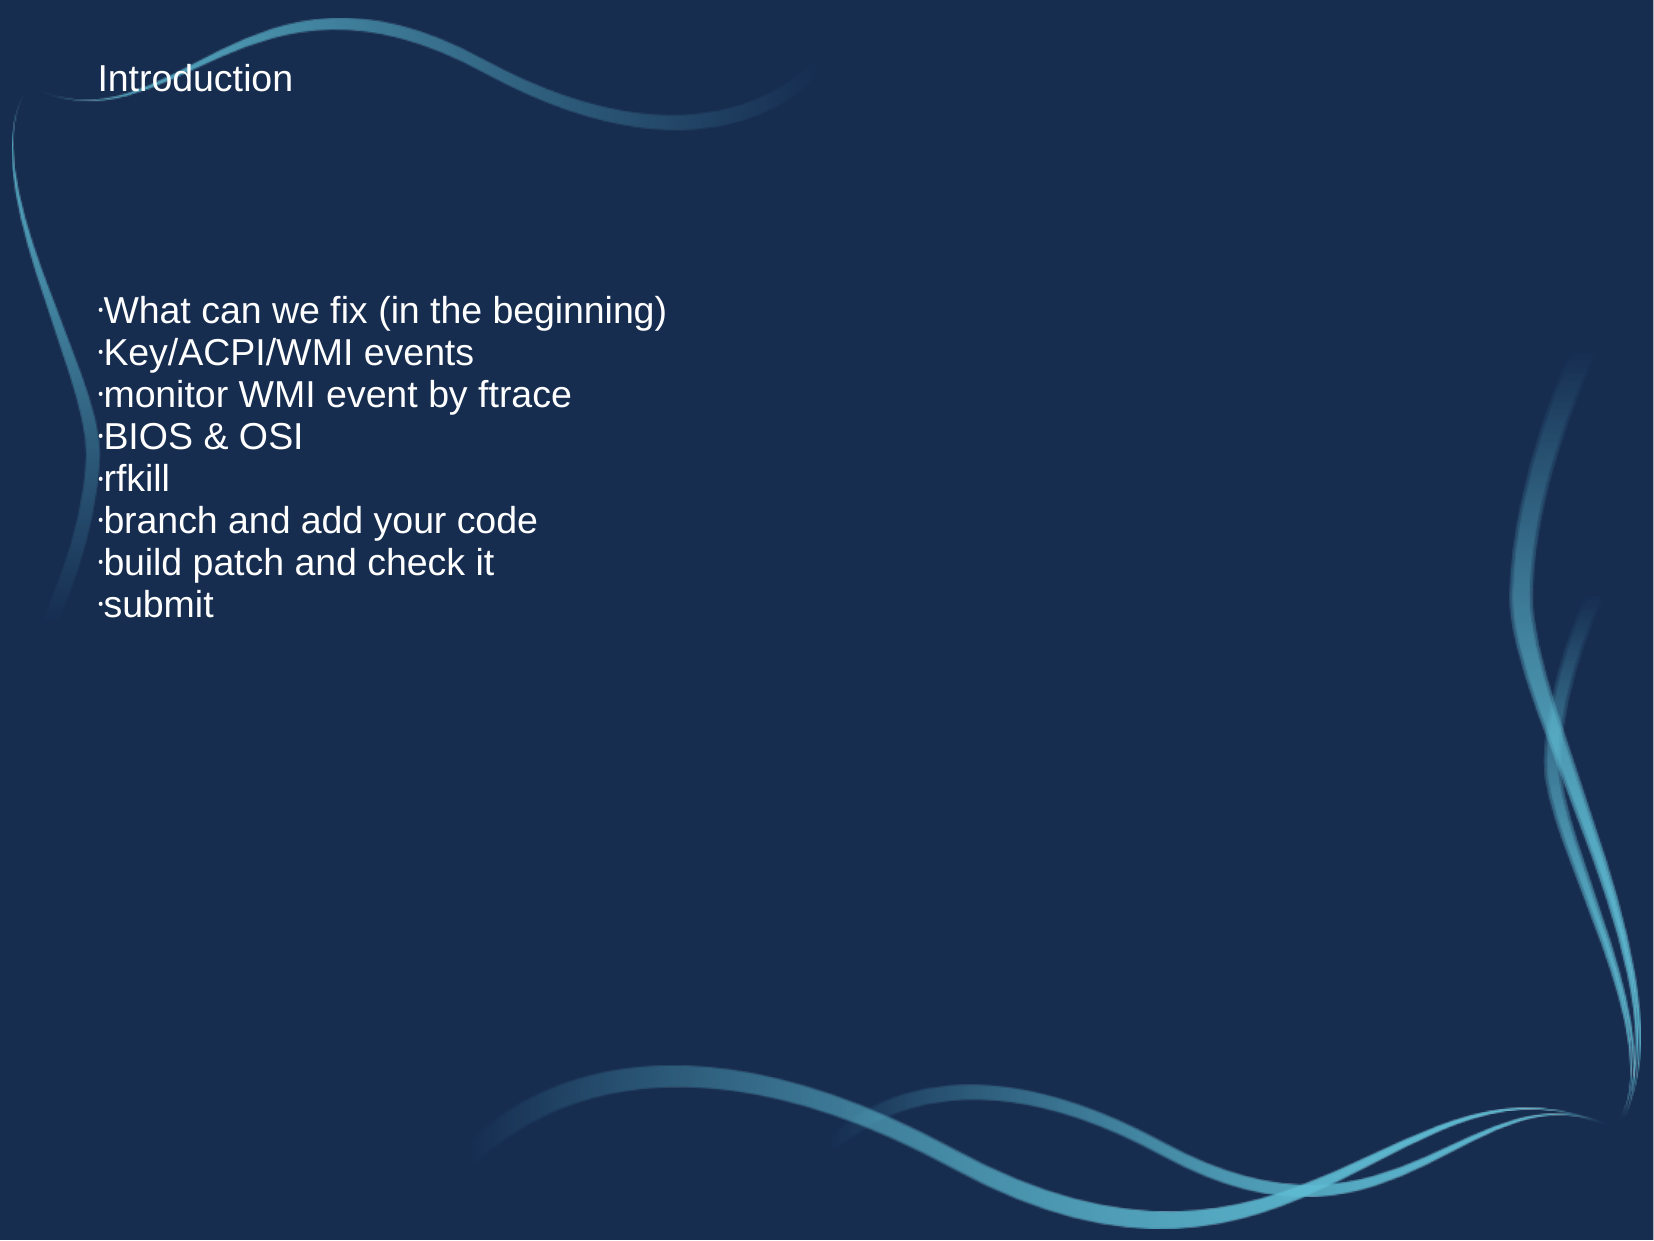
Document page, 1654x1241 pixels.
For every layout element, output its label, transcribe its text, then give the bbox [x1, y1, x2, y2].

picture [12, 18, 822, 625]
title Introduction [82, 49, 1571, 249]
list What can we fix (in the beginning) Key/ACPI/WMI events monitor WMI event by ftrace BIOS & OSI rfkill branch and add your code build patch and check it submit [82, 282, 1571, 1150]
picture [460, 346, 1641, 1229]
